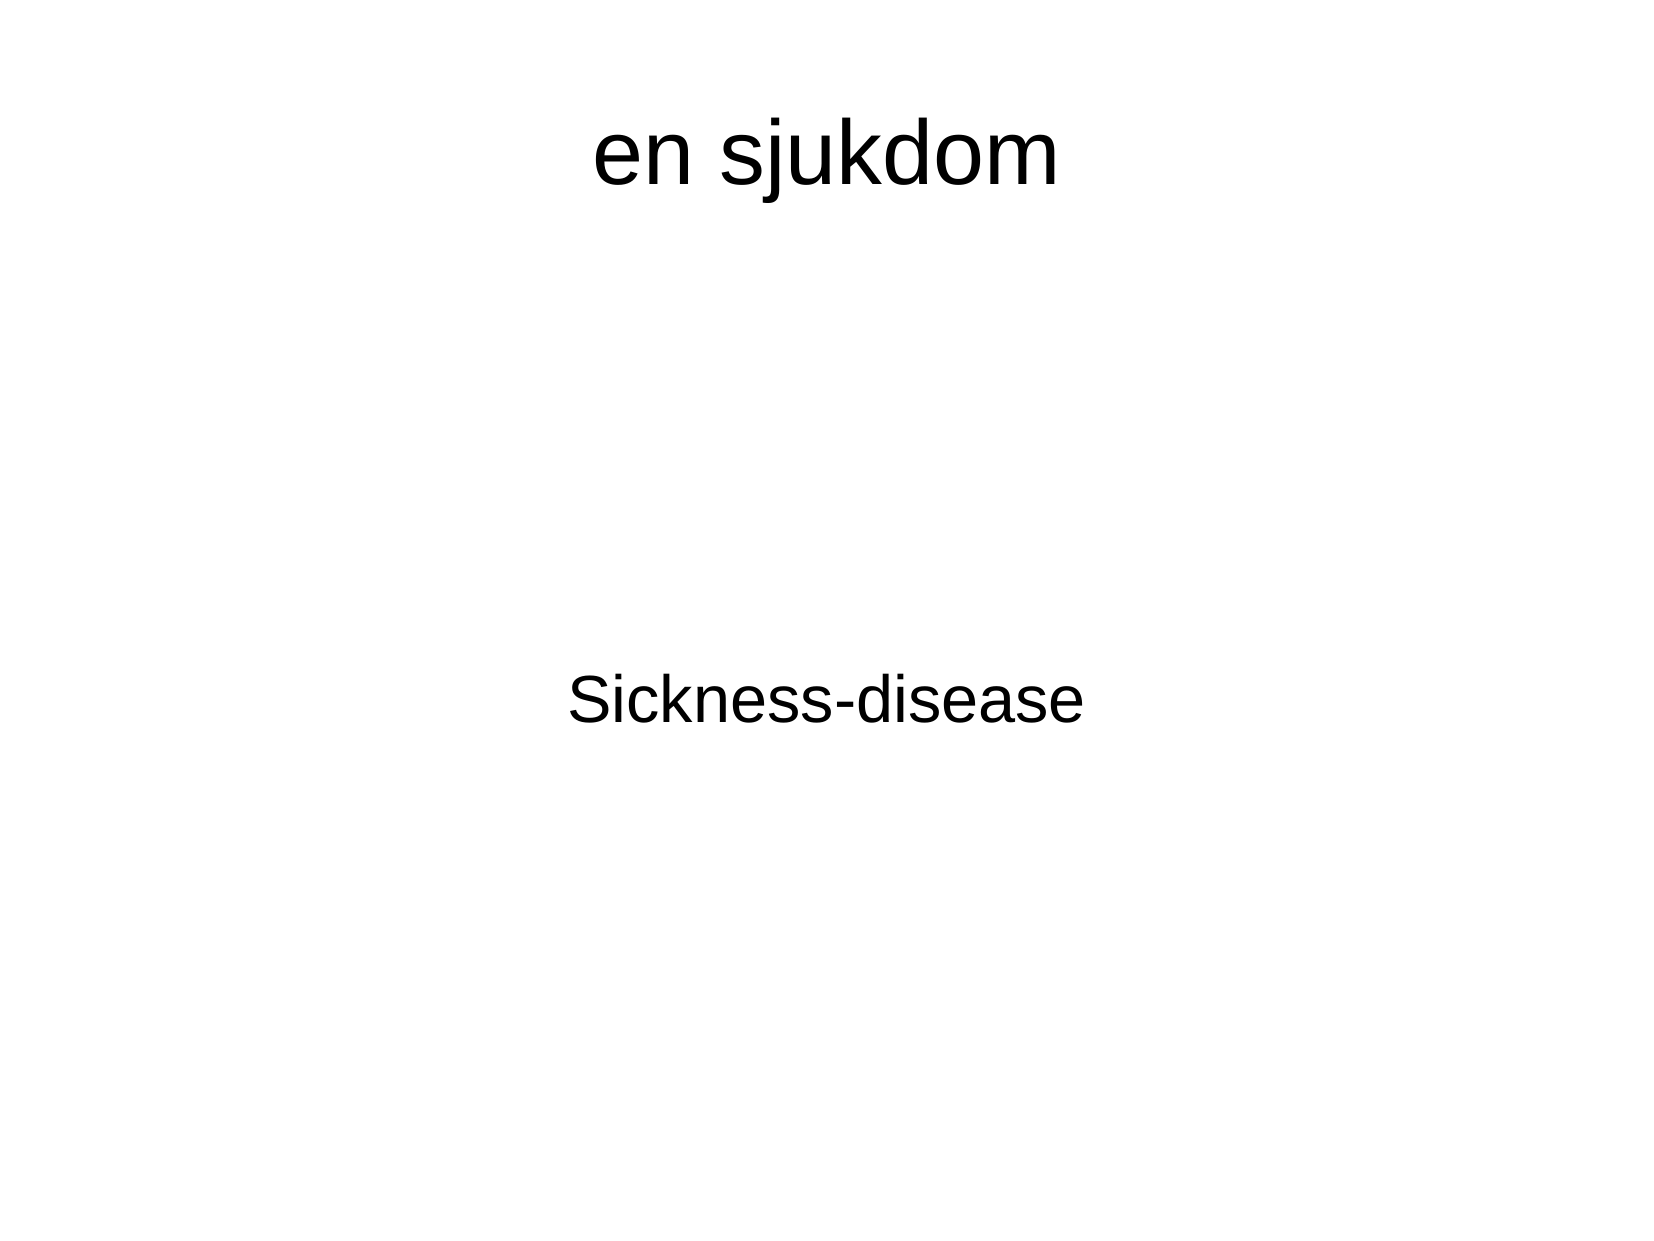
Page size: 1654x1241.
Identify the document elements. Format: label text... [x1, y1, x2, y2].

subtitle Sickness-disease [82, 297, 1571, 1102]
title en sjukdom [82, 56, 1571, 250]
